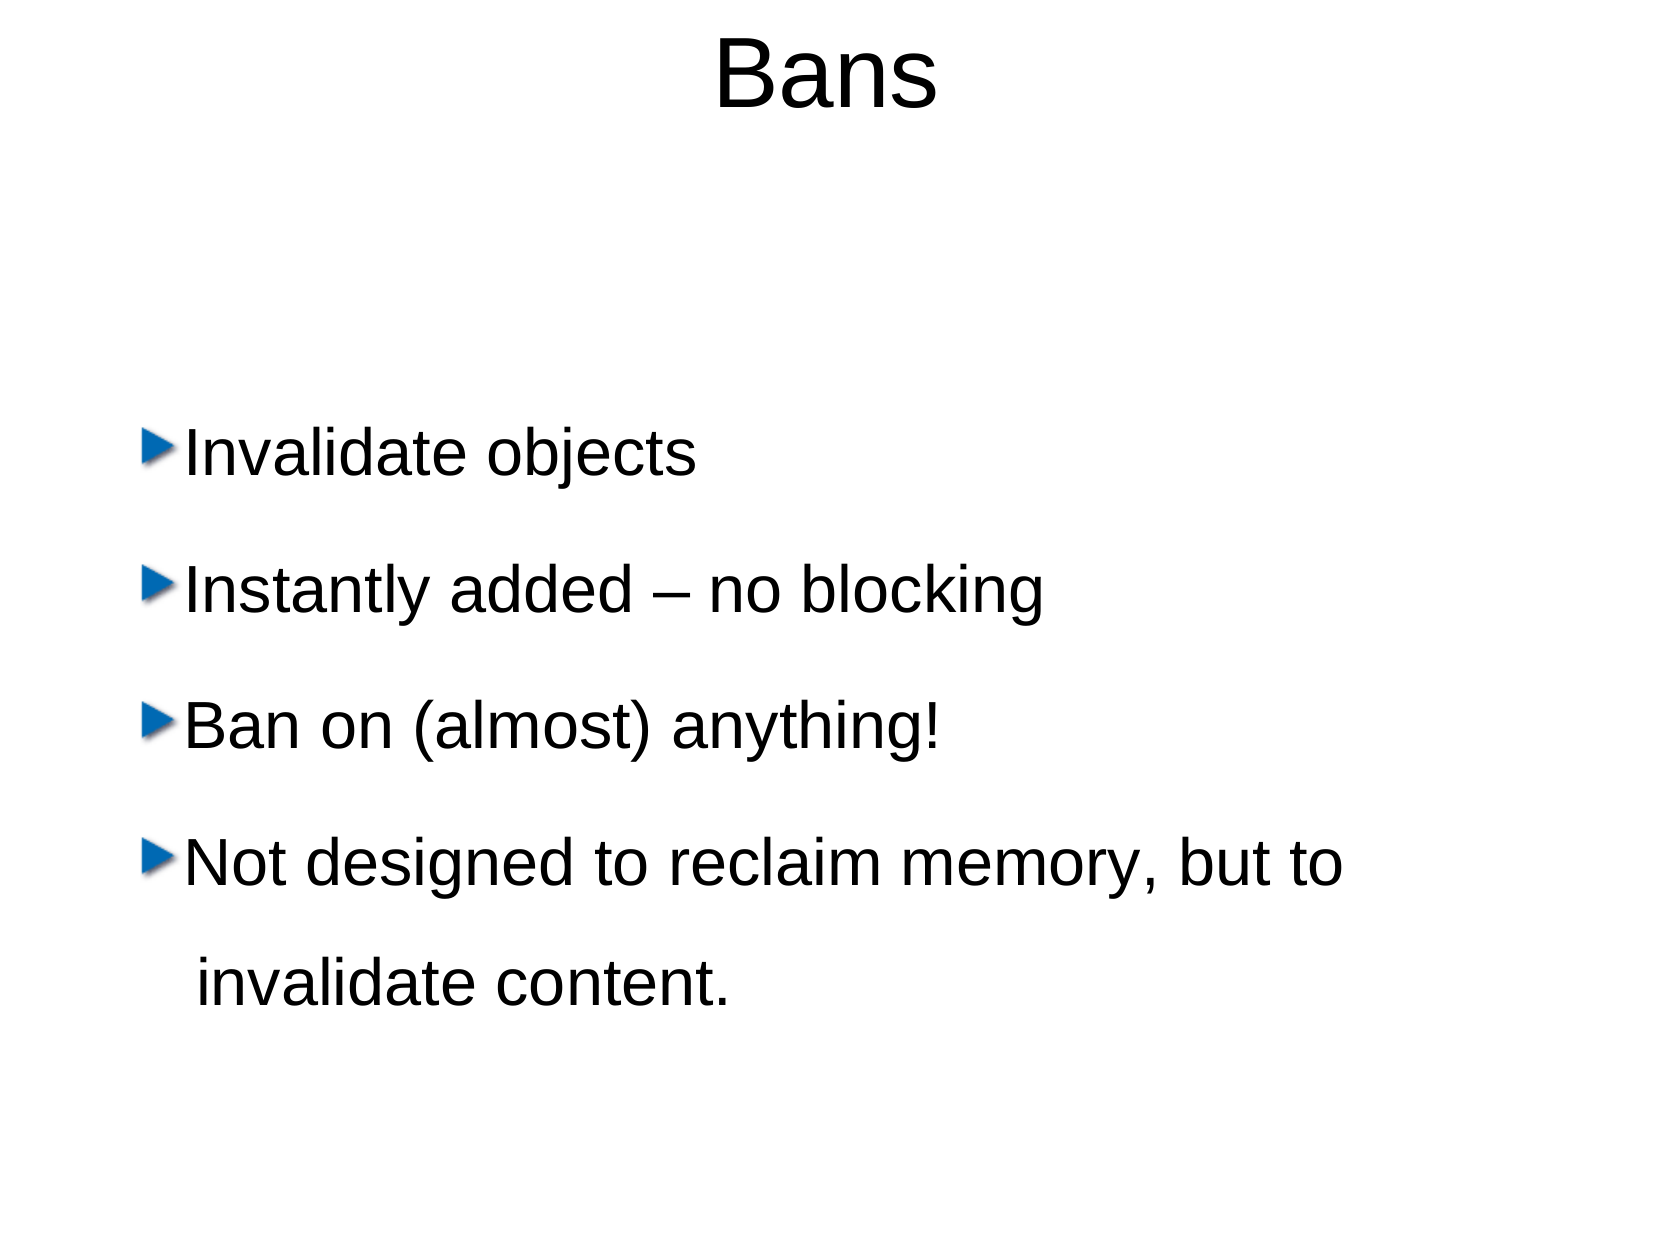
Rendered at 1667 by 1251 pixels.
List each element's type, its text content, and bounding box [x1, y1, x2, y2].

list Invalidate objects Instantly added – no blocking Ban on (almost) anything! Not designed to reclaim memory, but to invalidate content. [124, 360, 1541, 1187]
title Bans [118, 0, 1534, 224]
